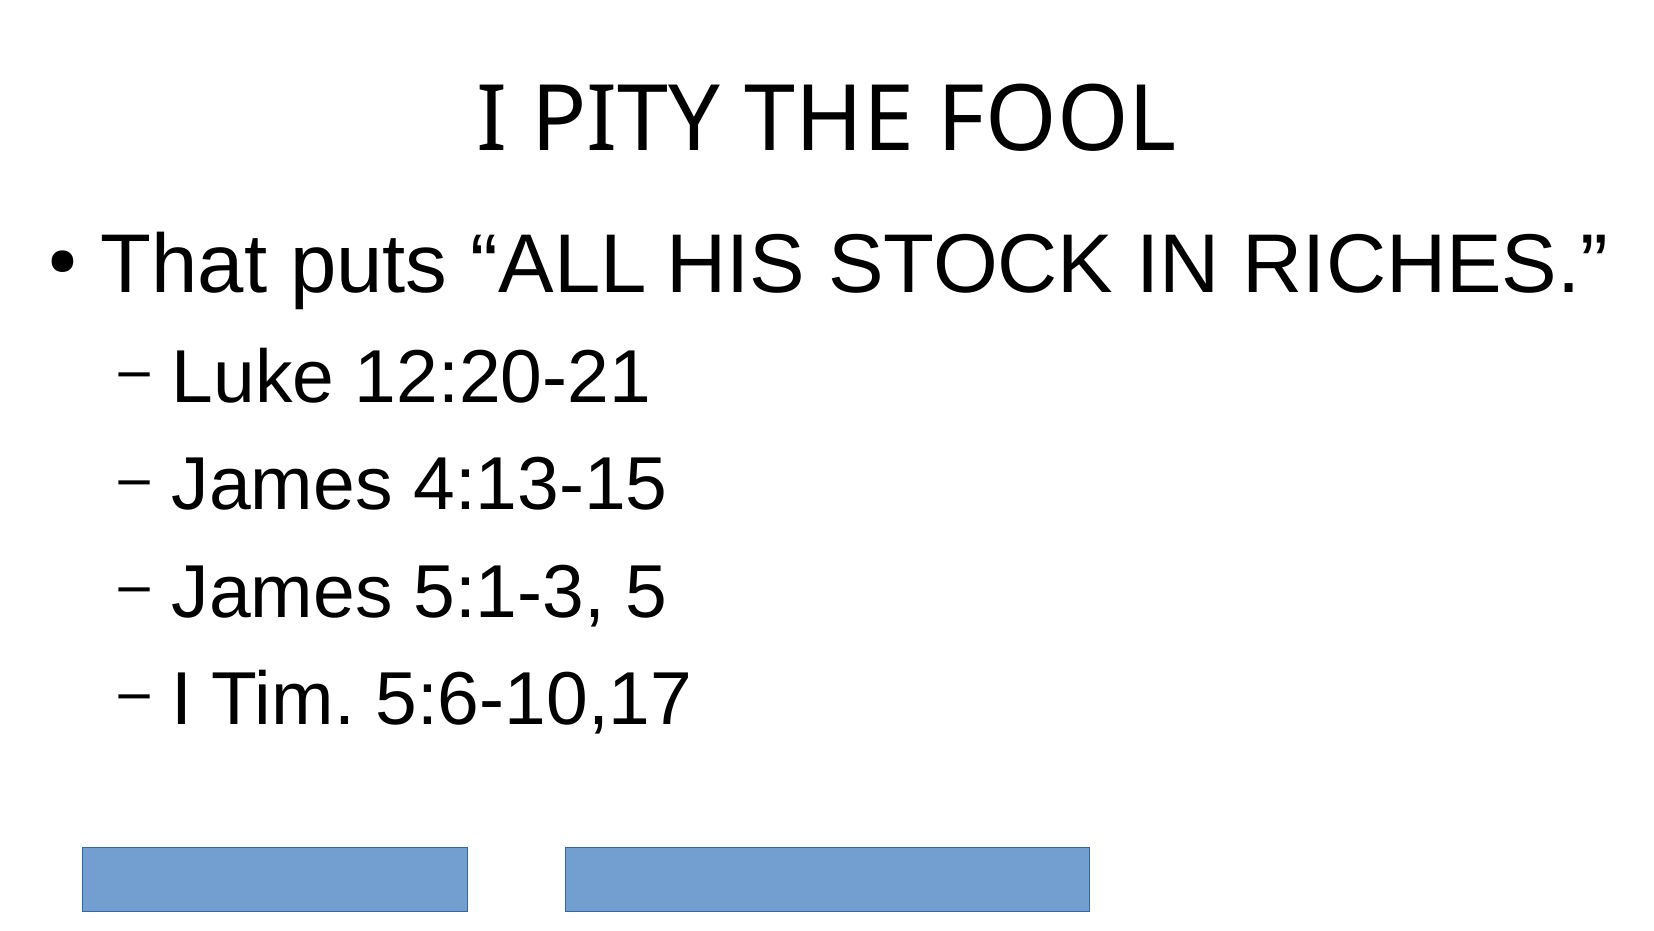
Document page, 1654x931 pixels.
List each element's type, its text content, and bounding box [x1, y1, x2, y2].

title I PITY THE FOOL [82, 5, 1571, 217]
list That puts “ALL HIS STOCK IN RICHES.” Luke 12:20-21 James 4:13-15 James 5:1-3, 5 I Tim. 5:6-10,17 [30, 217, 1621, 757]
